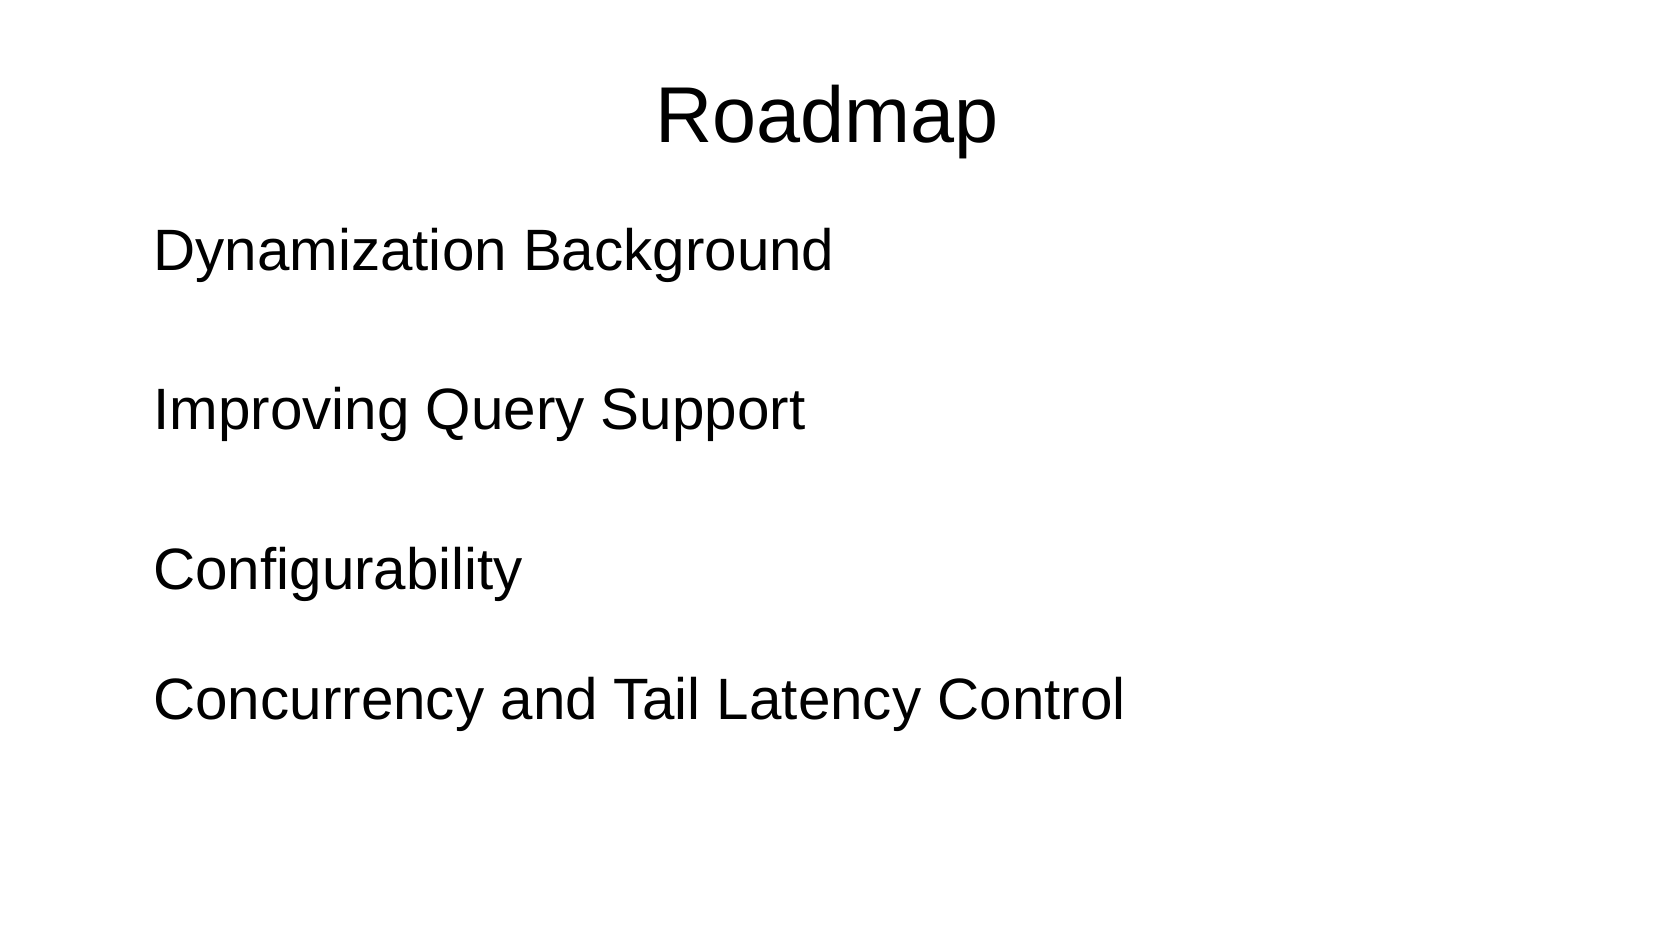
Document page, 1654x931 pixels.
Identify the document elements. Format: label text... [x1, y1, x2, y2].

title Roadmap [82, 37, 1571, 193]
list Dynamization Background Improving Query Support Configurability Concurrency and Tail Latency Control [82, 217, 1571, 758]
